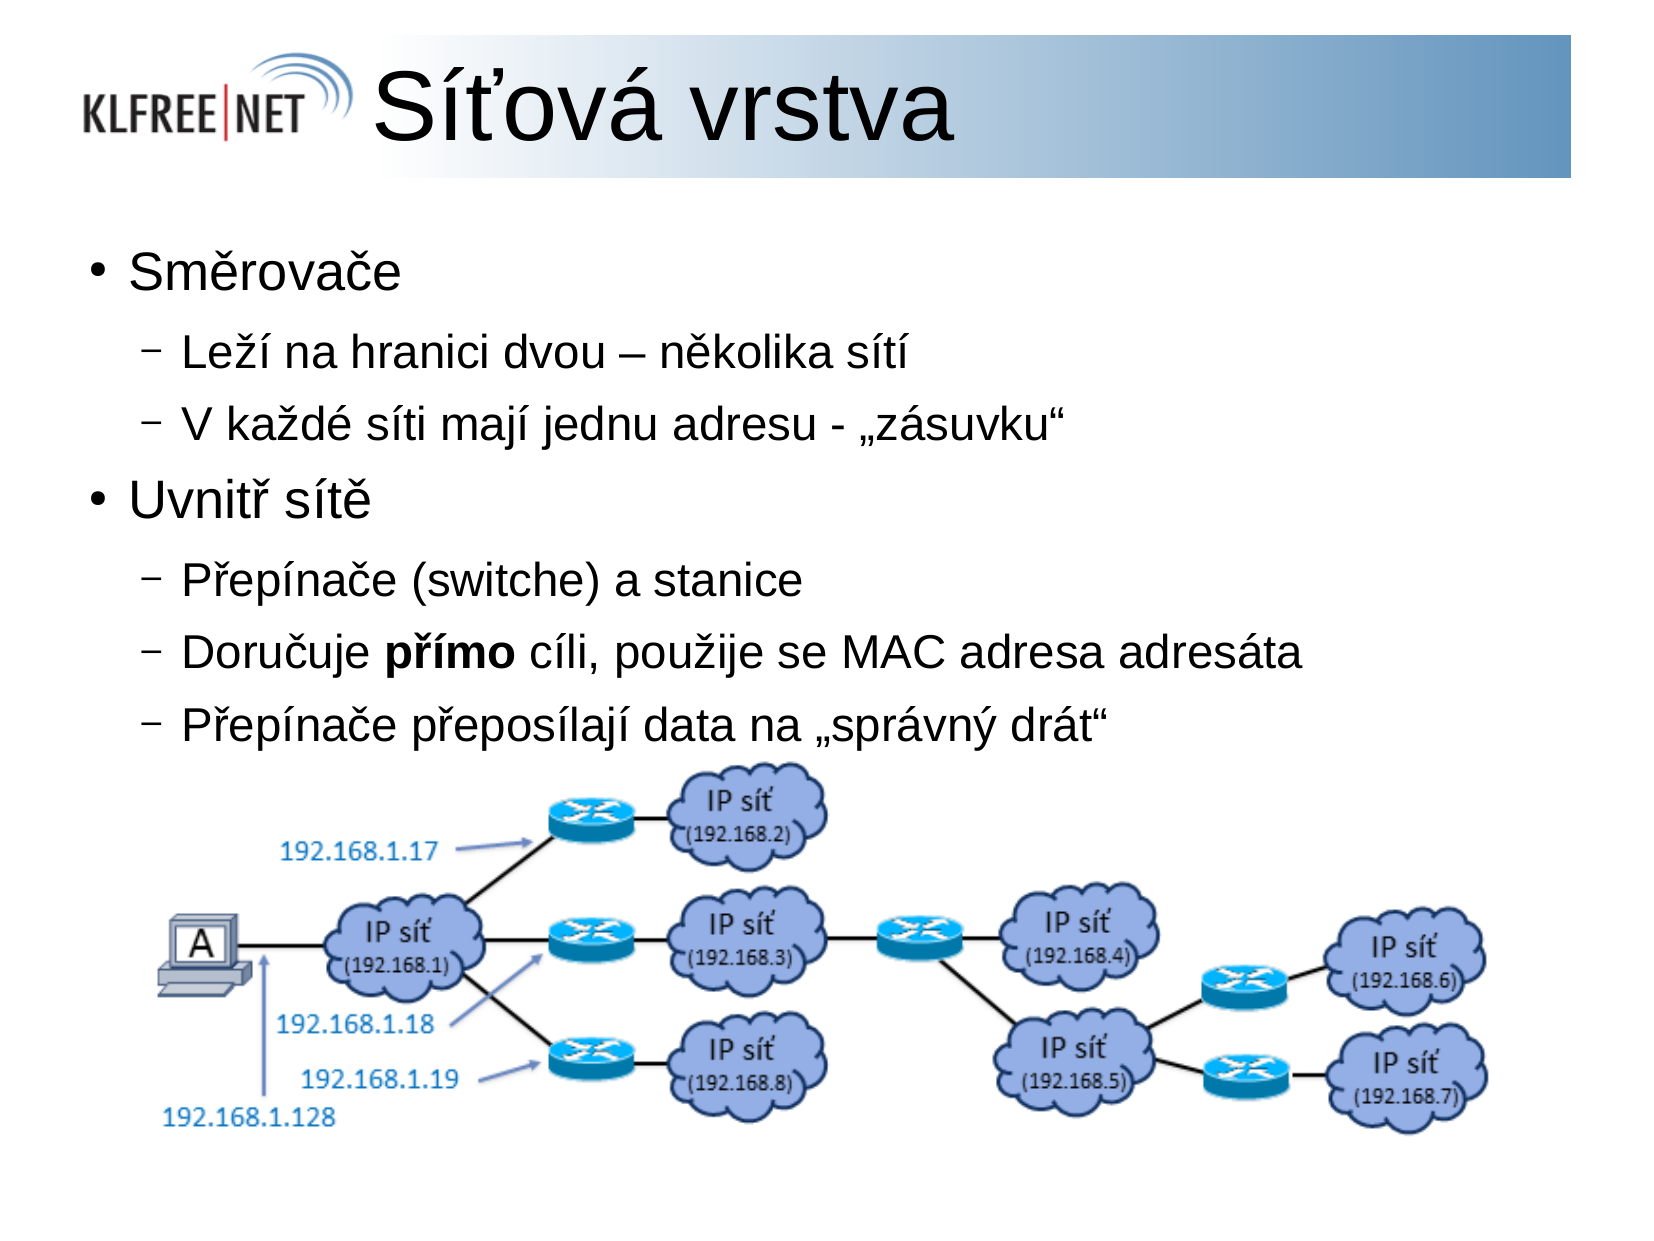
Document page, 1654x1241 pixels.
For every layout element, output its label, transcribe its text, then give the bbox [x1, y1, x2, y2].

title Síťová vrstva [371, 47, 1560, 166]
list Směrovače Leží na hranici dvou – několika sítí V každé síti mají jednu adresu - „zásuvku“ Uvnitř sítě Přepínače (switche) a stanice Doručuje přímo cíli, použije se MAC adresa adresáta Přepínače přeposílají data na „správný drát“ [75, 240, 1554, 757]
picture [141, 757, 1498, 1142]
picture [59, 11, 372, 201]
